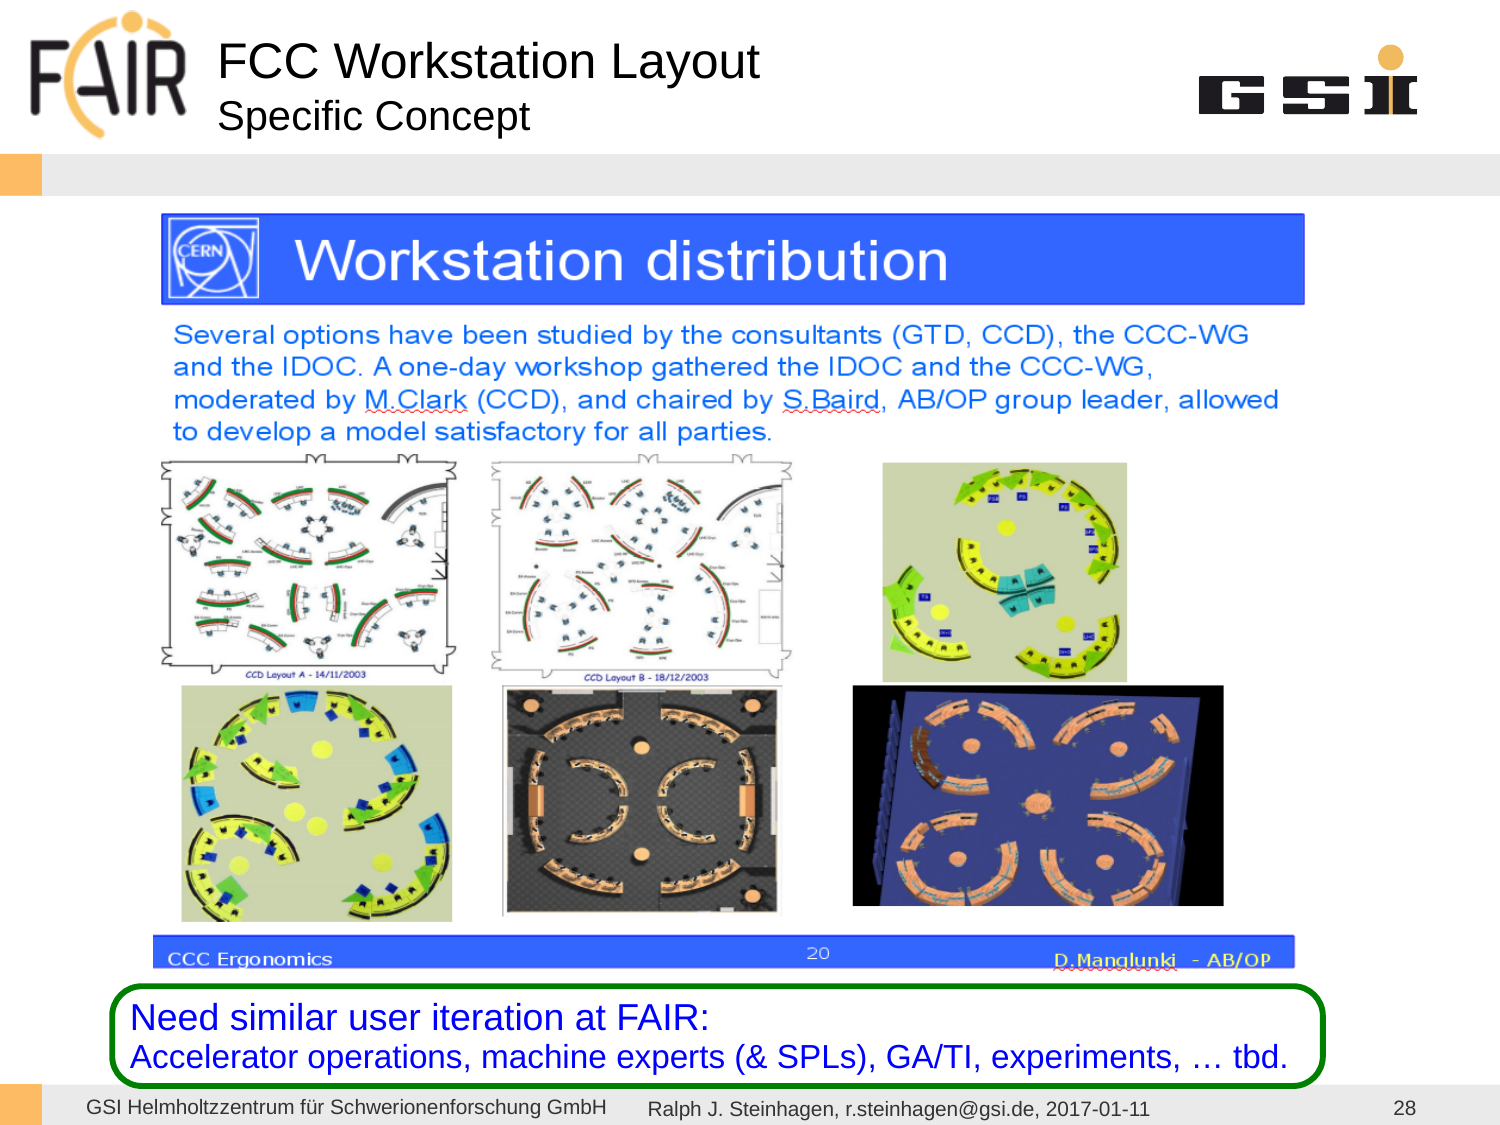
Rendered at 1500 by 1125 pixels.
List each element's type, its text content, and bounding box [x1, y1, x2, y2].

title FCC Workstation Layout Specific Concept [217, 20, 1180, 147]
picture [1197, 42, 1419, 117]
picture [153, 206, 1306, 975]
text_box Need similar user iteration at FAIR: Accelerator operations, machine experts (& SPLs), GA/TI, experiments, … tbd. [112, 986, 1323, 1086]
picture [30, 9, 187, 141]
